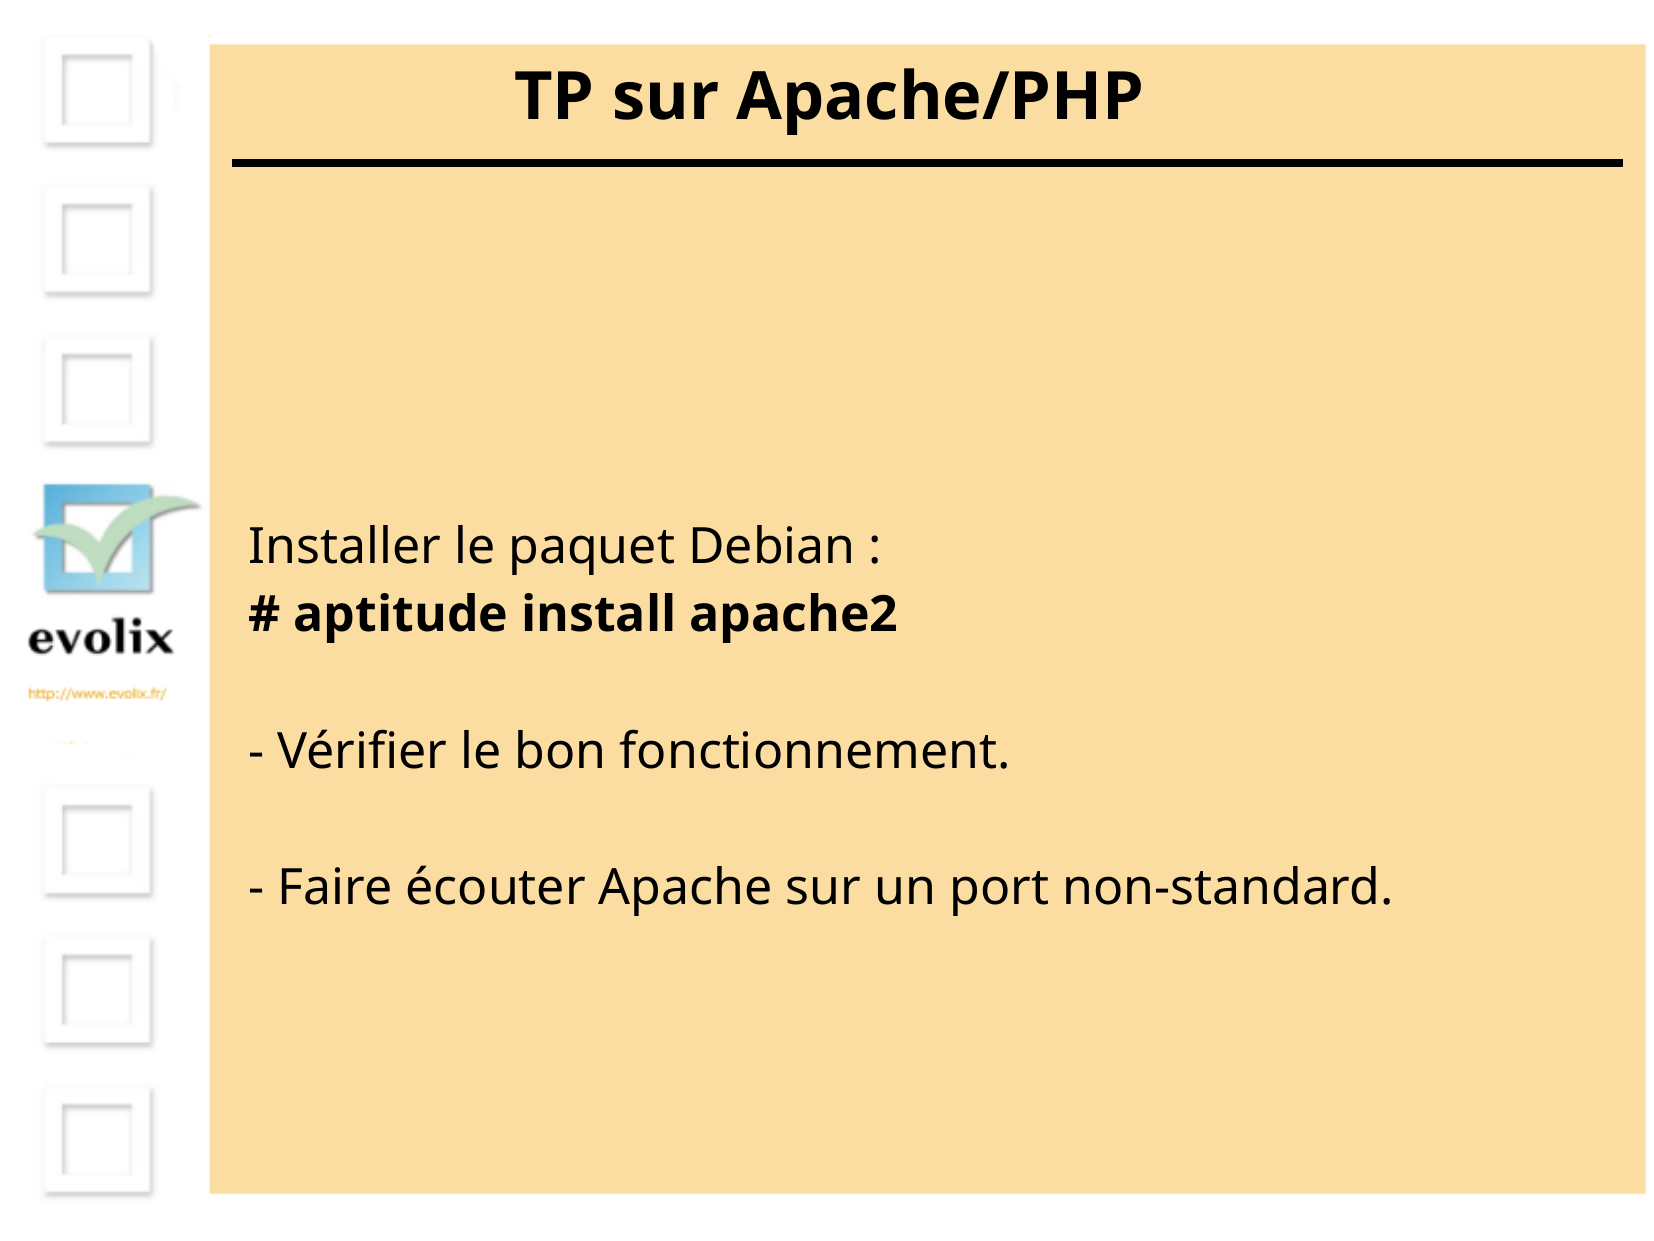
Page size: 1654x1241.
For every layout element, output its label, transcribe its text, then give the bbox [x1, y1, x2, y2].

subtitle Installer le paquet Debian : # aptitude install apache2 - Vérifier le bon fonctionnement. - Faire écouter Apache sur un port non-standard. [213, 173, 1633, 1194]
title TP sur Apache/PHP [21, 18, 1638, 169]
picture [0, 35, 1654, 1204]
